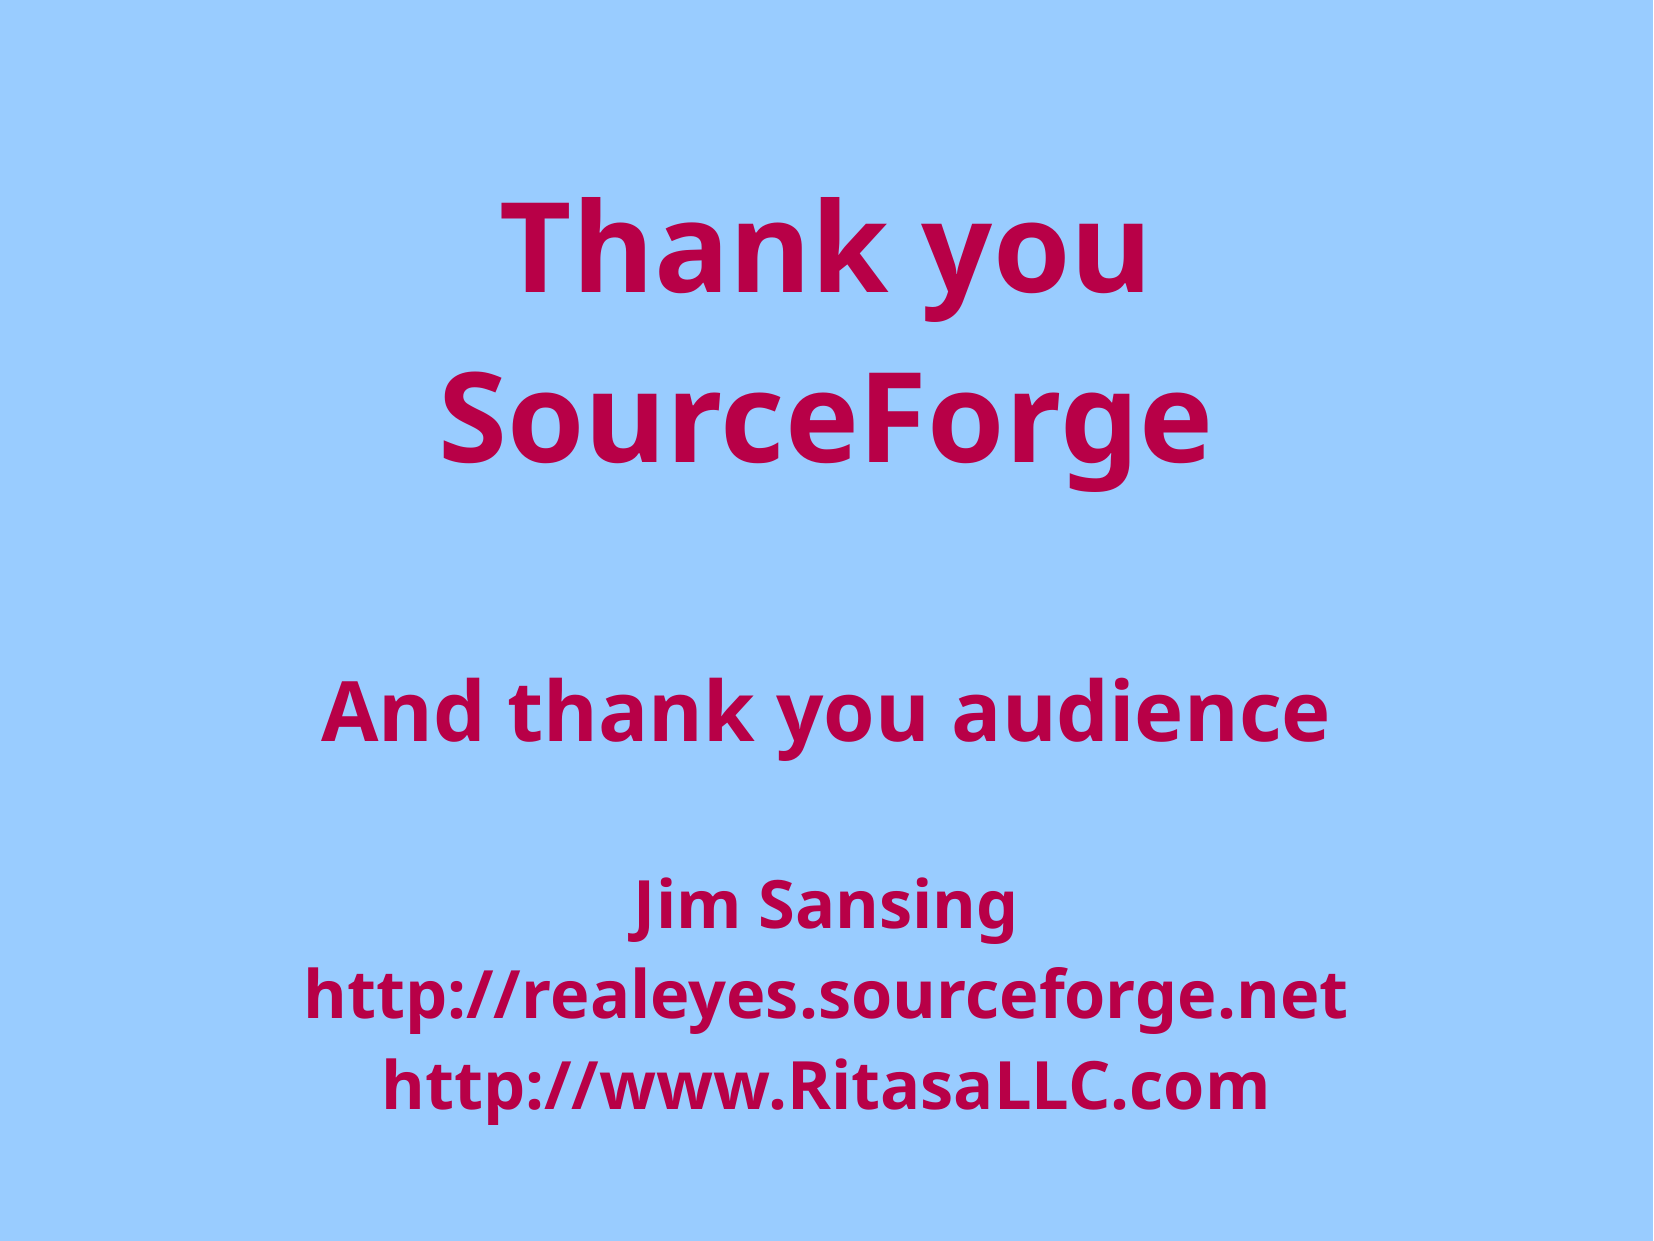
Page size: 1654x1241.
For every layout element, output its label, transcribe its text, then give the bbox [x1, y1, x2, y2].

text_box Thank you SourceForge [115, 150, 1538, 493]
text_box And thank you audience Jim Sansing http://realeyes.sourceforge.net http://www.RitasaLLC.com [115, 645, 1538, 1118]
